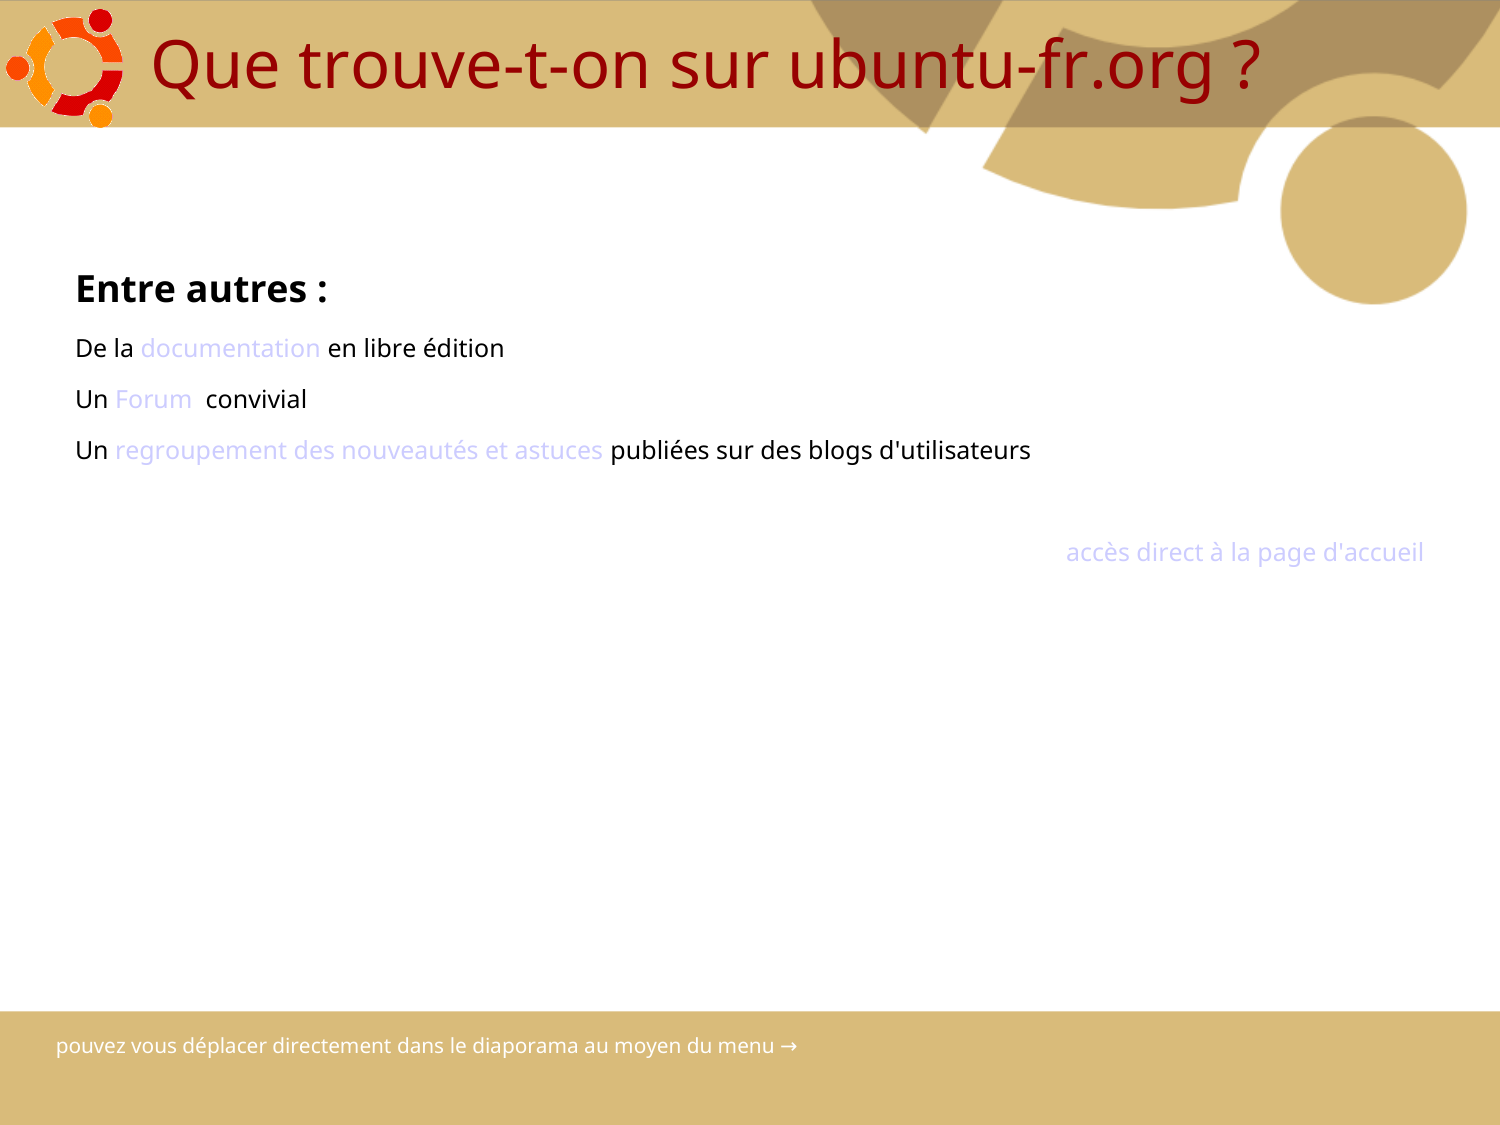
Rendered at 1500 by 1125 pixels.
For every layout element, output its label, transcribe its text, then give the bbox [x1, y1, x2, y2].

picture [0, 0, 1500, 557]
title Que trouve-t-on sur ubuntu-fr.org ? [135, 0, 1418, 126]
list Entre autres : De la documentation en libre édition Un Forum convivial Un regroupement des nouveautés et astuces publiées sur des blogs d'utilisateurs accès direct à la page d'accueil [75, 262, 1426, 918]
